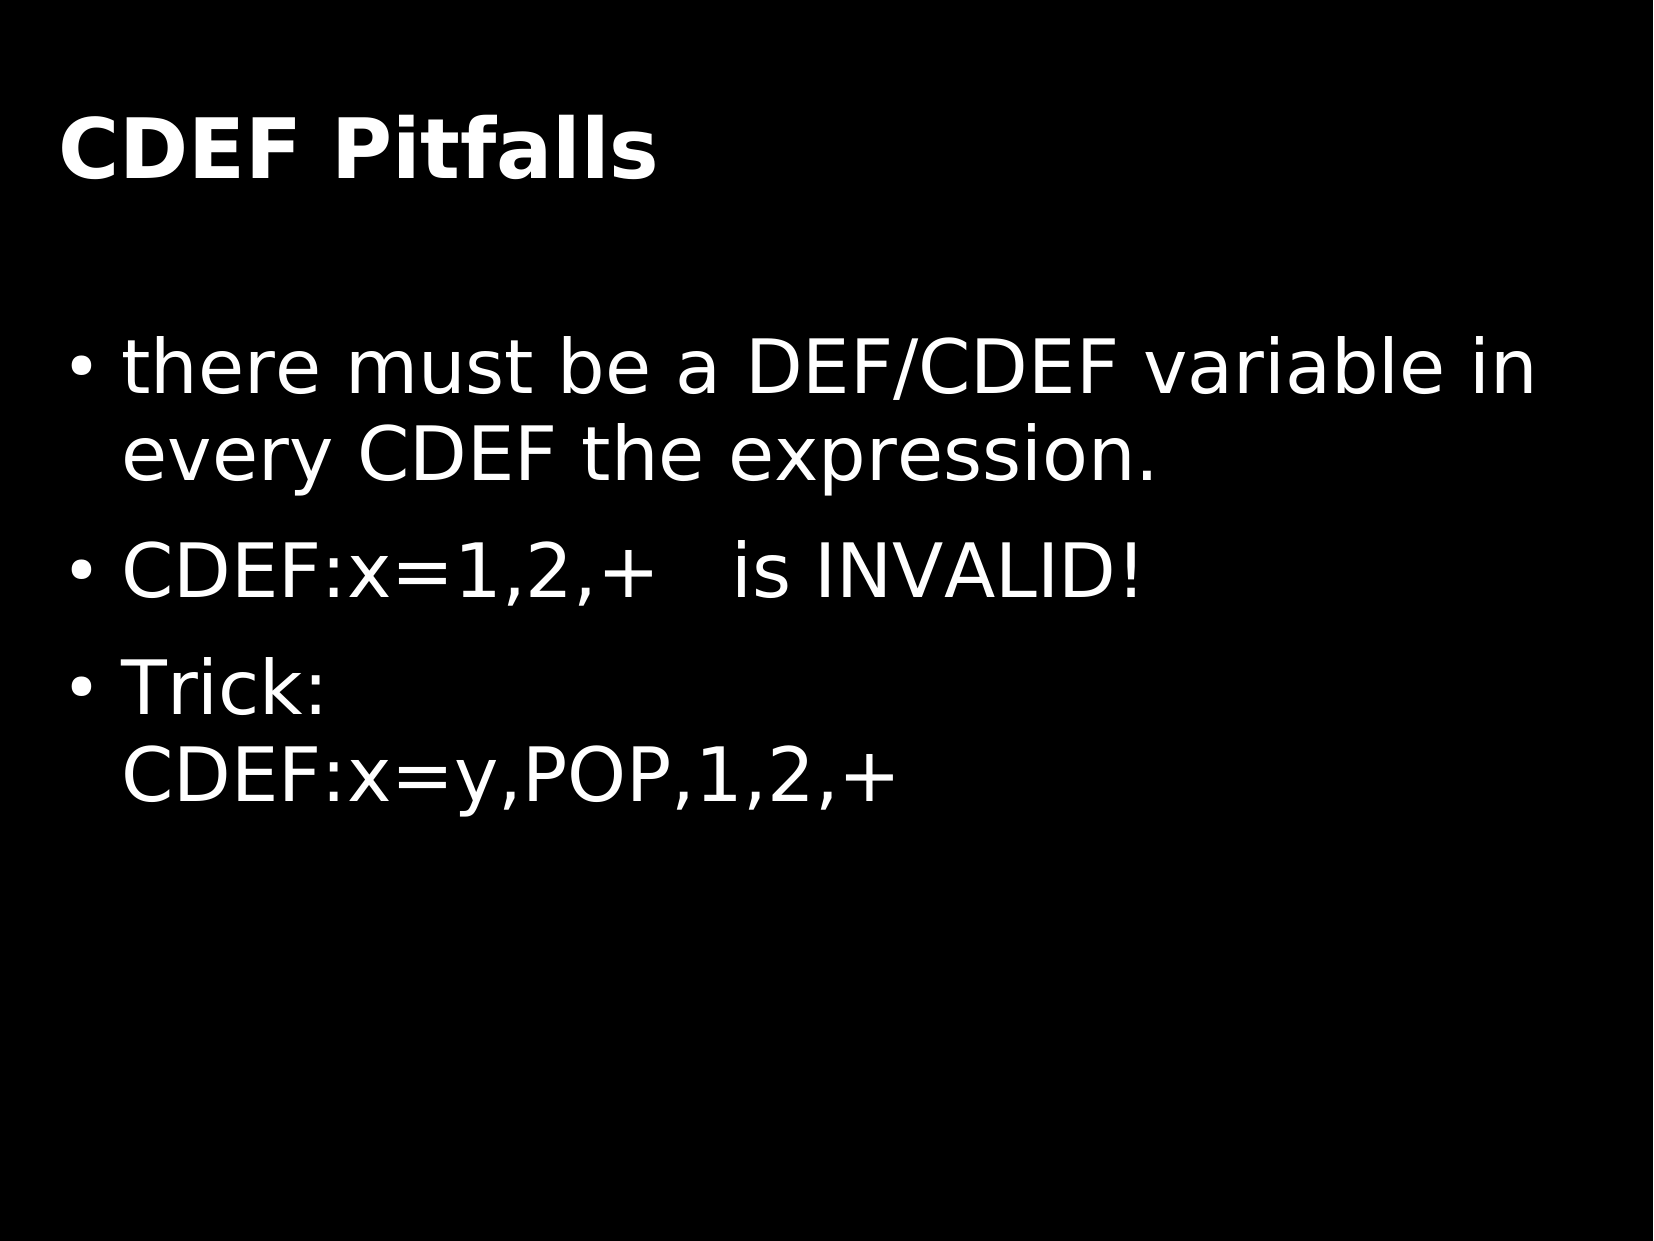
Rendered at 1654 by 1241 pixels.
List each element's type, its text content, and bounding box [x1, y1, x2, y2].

list there must be a DEF/CDEF variable in every CDEF the expression. CDEF:x=1,2,+ is INVALID! Trick: CDEF:x=y,POP,1,2,+ [50, 323, 1571, 1093]
title CDEF Pitfalls [59, 75, 1607, 225]
